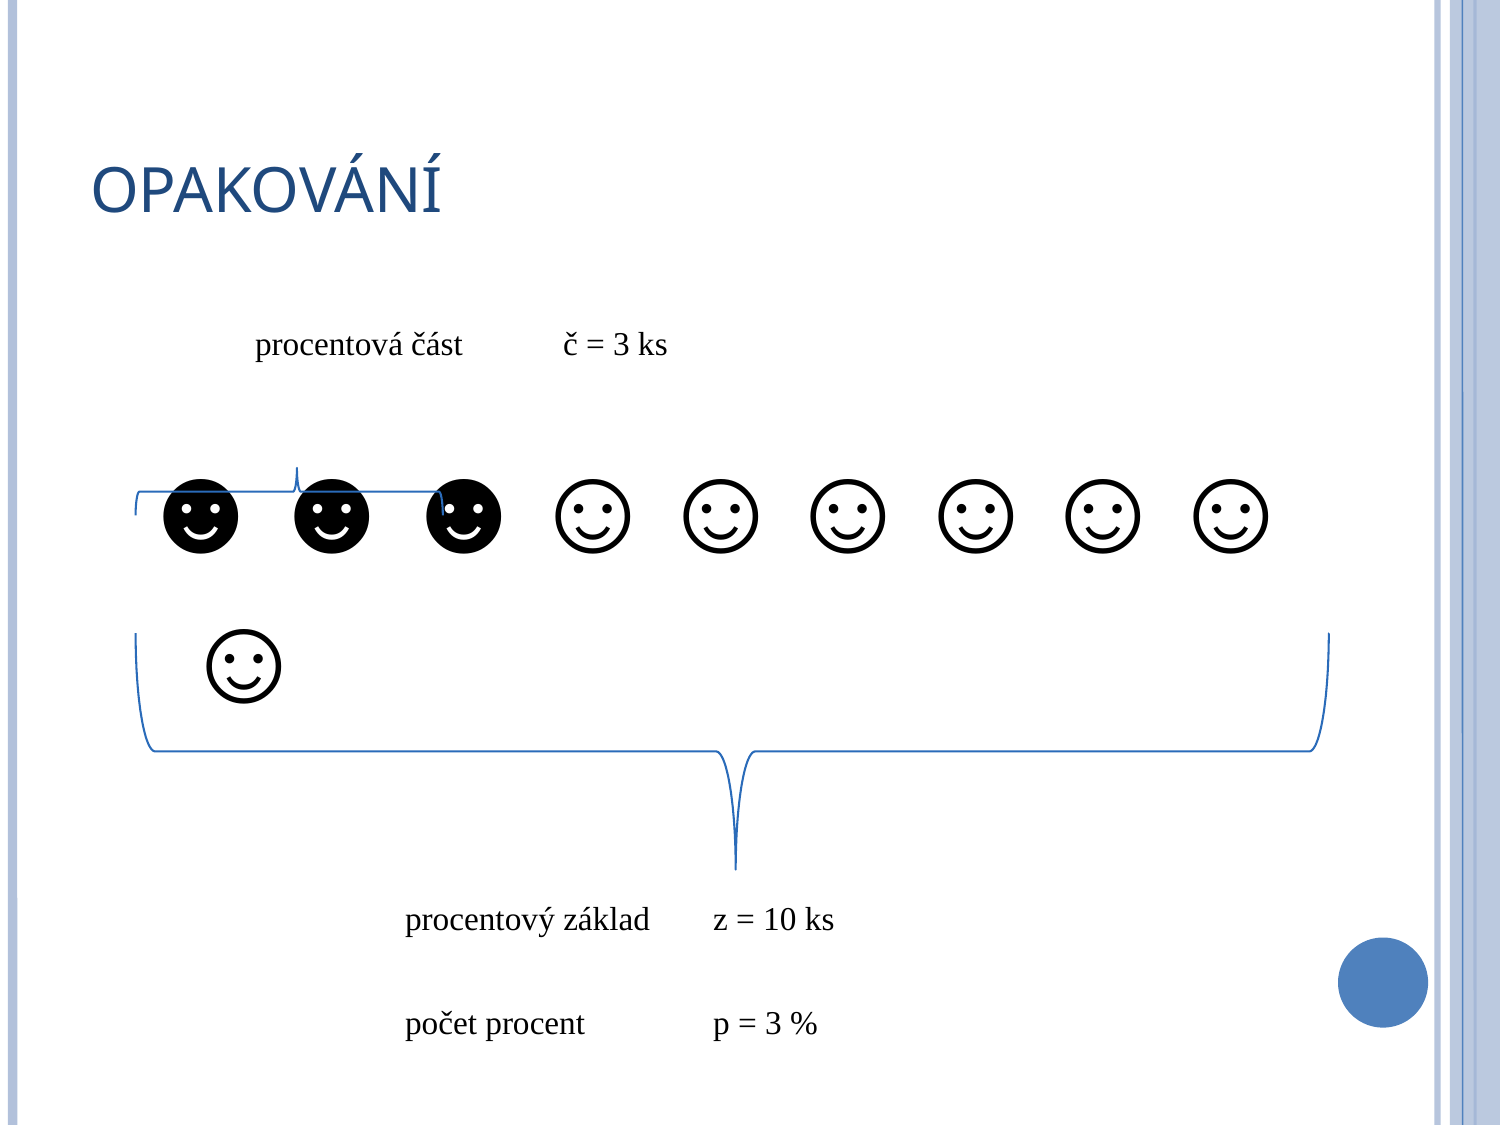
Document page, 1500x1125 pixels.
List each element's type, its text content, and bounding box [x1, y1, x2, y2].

title OPAKOVÁNÍ [75, 45, 1300, 233]
list procentová část č = 3 ks ☻☻☻☺☺☺☺☺☺☺ procentový základ z = 10 ks počet procent p = 3 % [75, 262, 1426, 1083]
